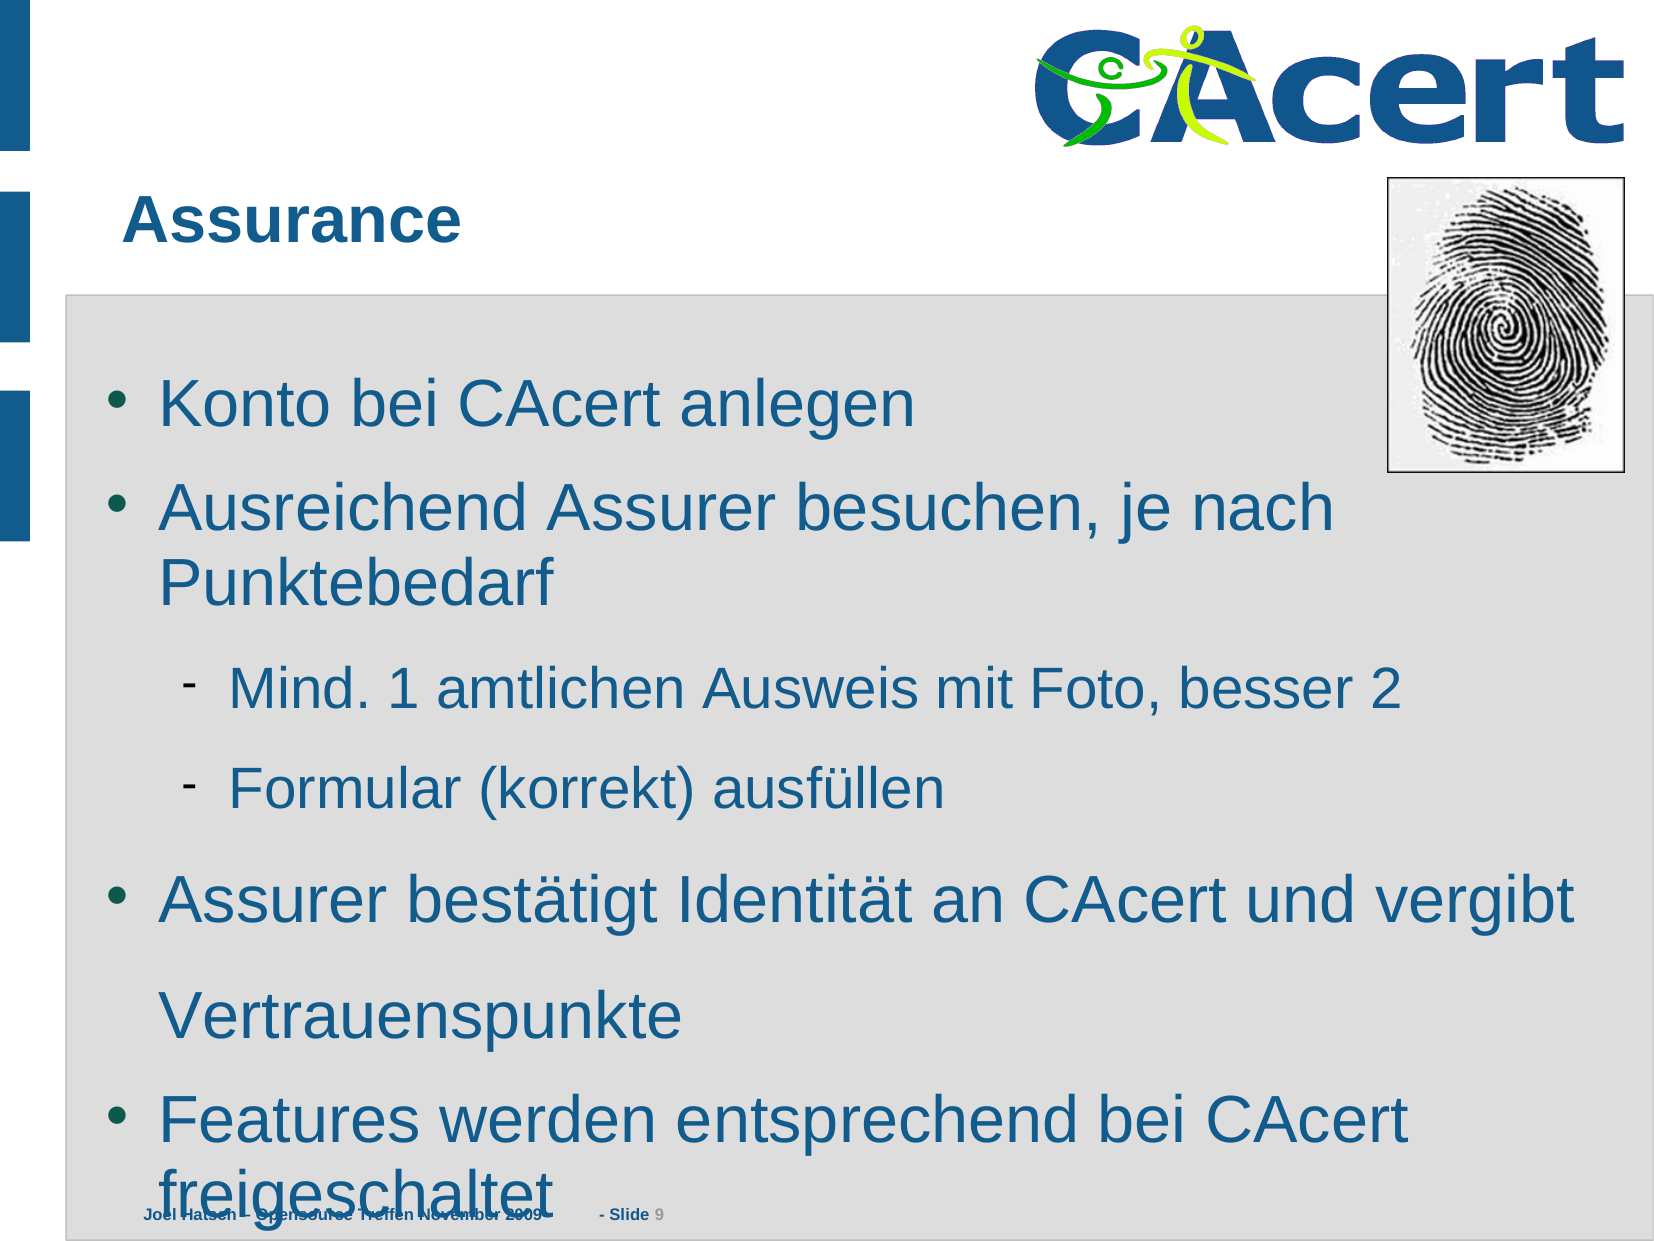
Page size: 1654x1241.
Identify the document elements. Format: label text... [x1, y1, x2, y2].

title Assurance [121, 122, 1533, 275]
picture [1387, 177, 1625, 473]
picture [1033, 24, 1625, 148]
list Konto bei CAcert anlegen Ausreichend Assurer besuchen, je nach Punktebedarf Mind. 1 amtlichen Ausweis mit Foto, besser 2 Formular (korrekt) ausfüllen Assurer bestätigt Identität an CAcert und vergibt Vertrauenspunkte Features werden entsprechend bei CAcert freigeschaltet [88, 324, 1625, 1211]
